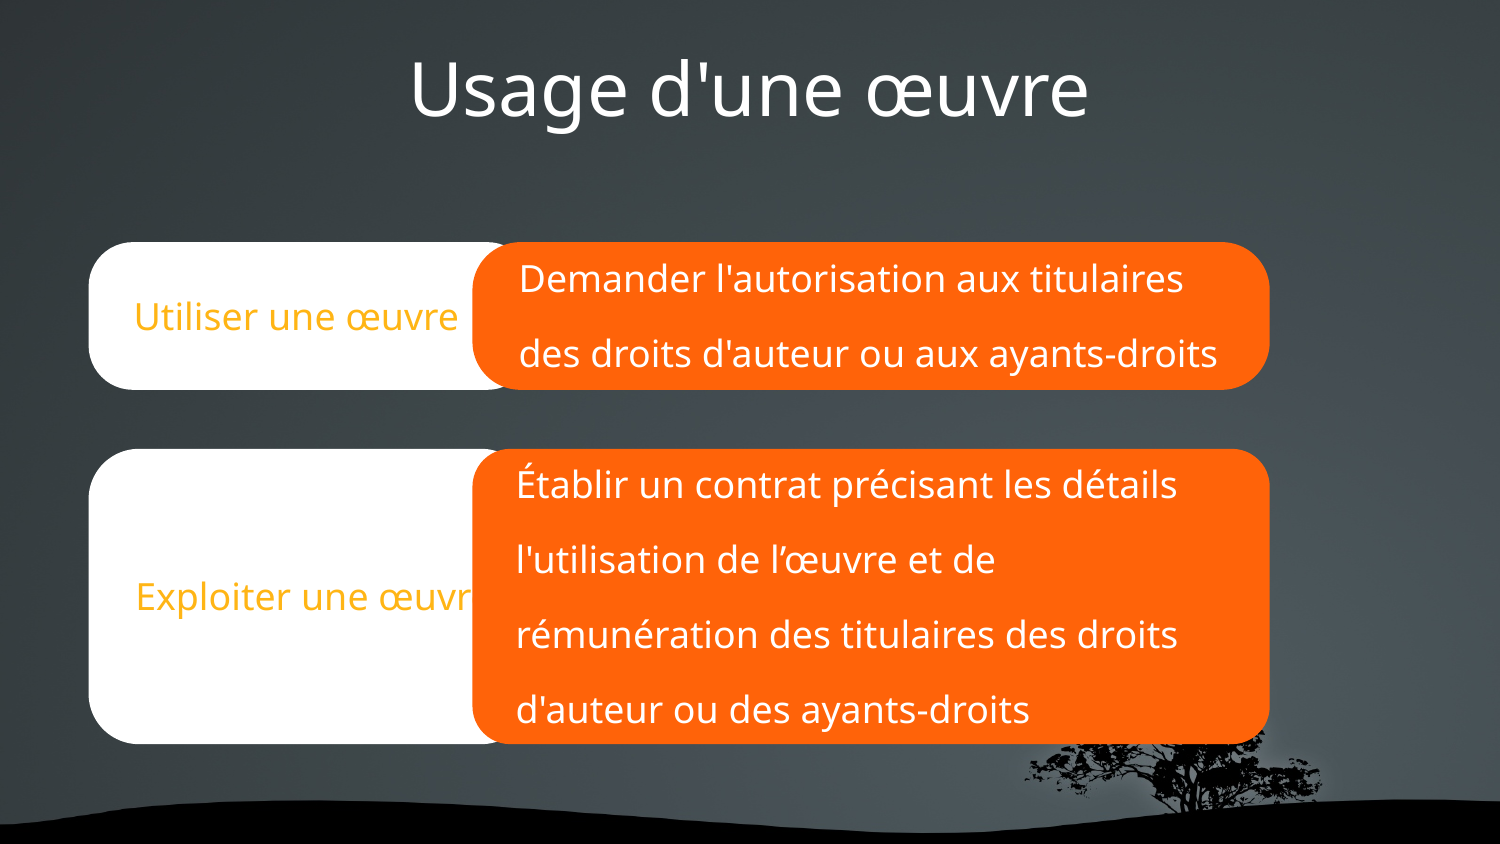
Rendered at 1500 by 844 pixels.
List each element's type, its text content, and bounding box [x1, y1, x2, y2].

text_box Établir un contrat précisant les détails l'utilisation de l’œuvre et de rémunération des titulaires des droits d'auteur ou des ayants-droits [472, 448, 1270, 745]
picture [0, 0, 1500, 844]
text_box Utiliser une œuvre [88, 242, 503, 390]
text_box Demander l'autorisation aux titulaires des droits d'auteur ou aux ayants-droits [472, 242, 1270, 390]
text_box Usage d'une œuvre [75, 33, 1425, 175]
text_box Exploiter une œuvre [88, 448, 496, 745]
